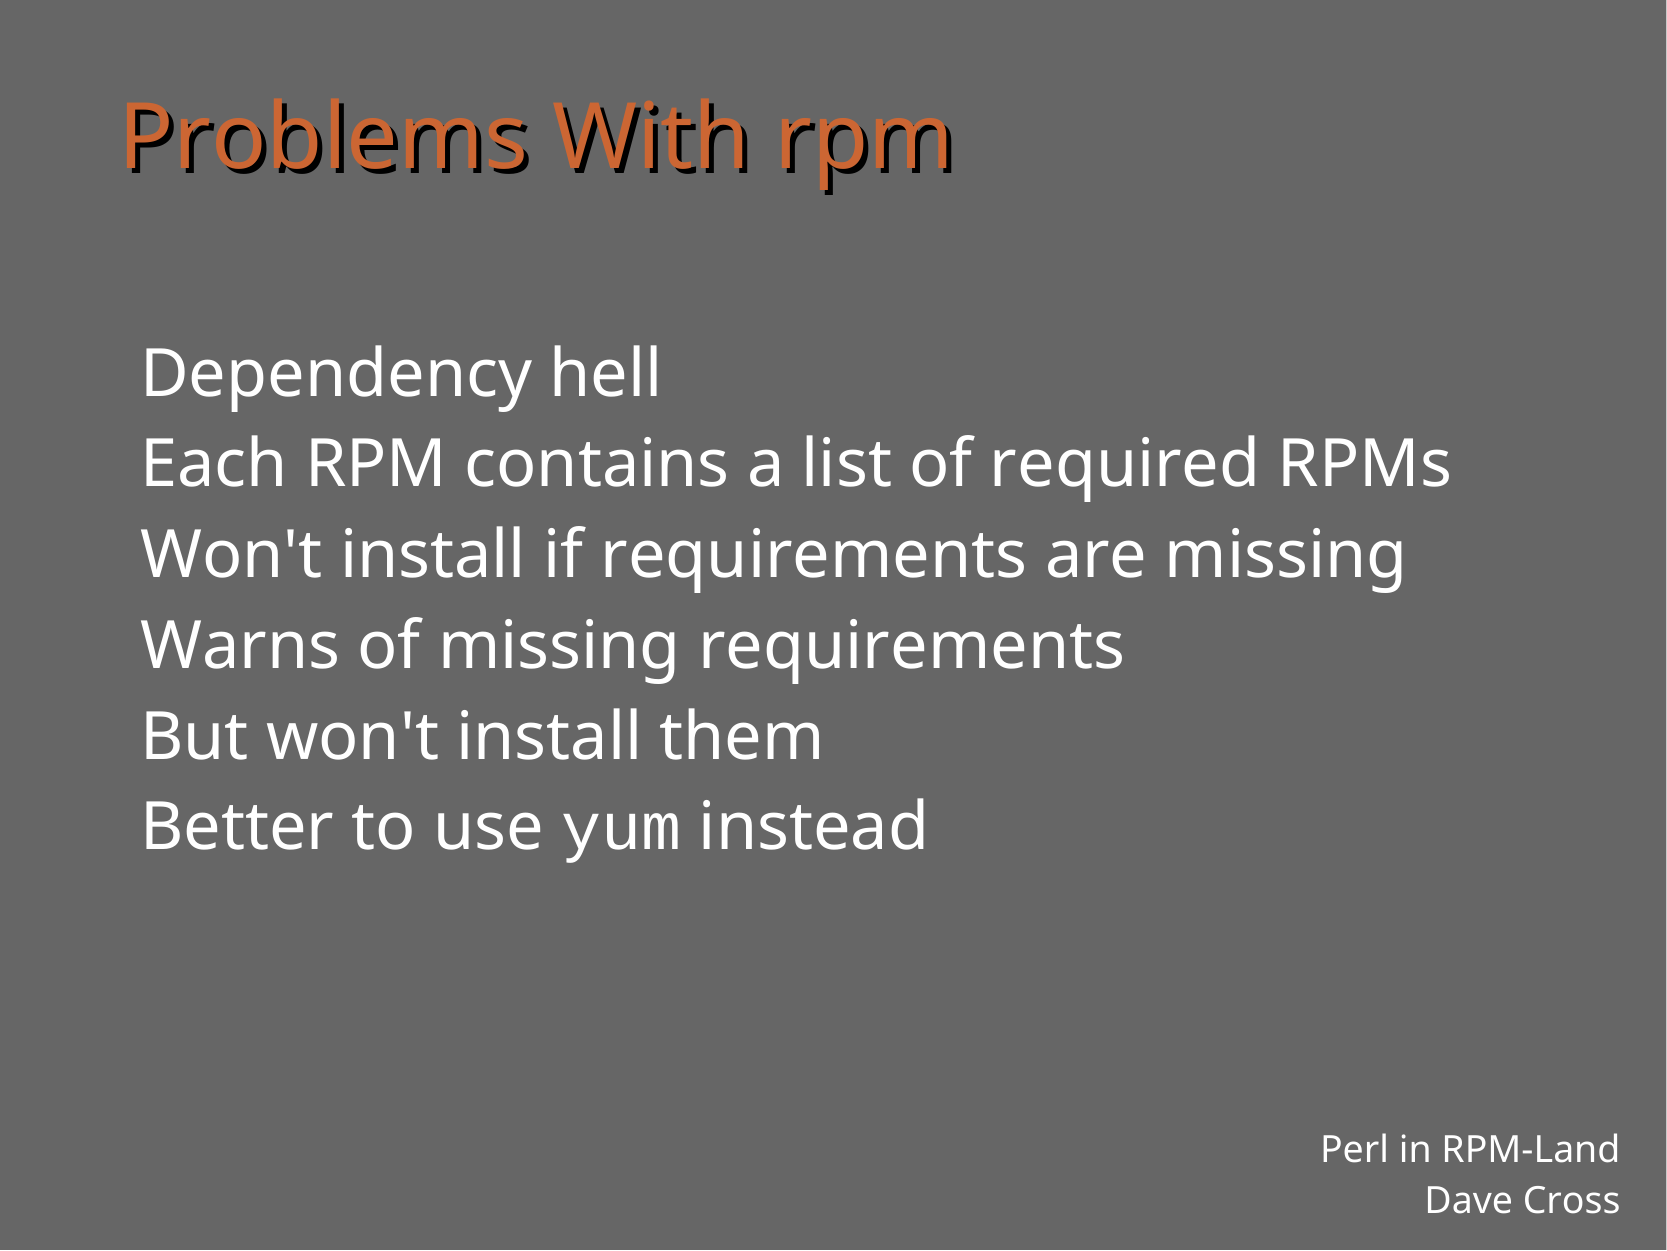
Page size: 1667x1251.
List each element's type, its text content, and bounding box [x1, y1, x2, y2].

list Dependency hell Each RPM contains a list of required RPMs Won't install if requirements are missing Warns of missing requirements But won't install them Better to use yum instead [122, 324, 1546, 1123]
title Problems With rpm [118, 59, 1542, 207]
